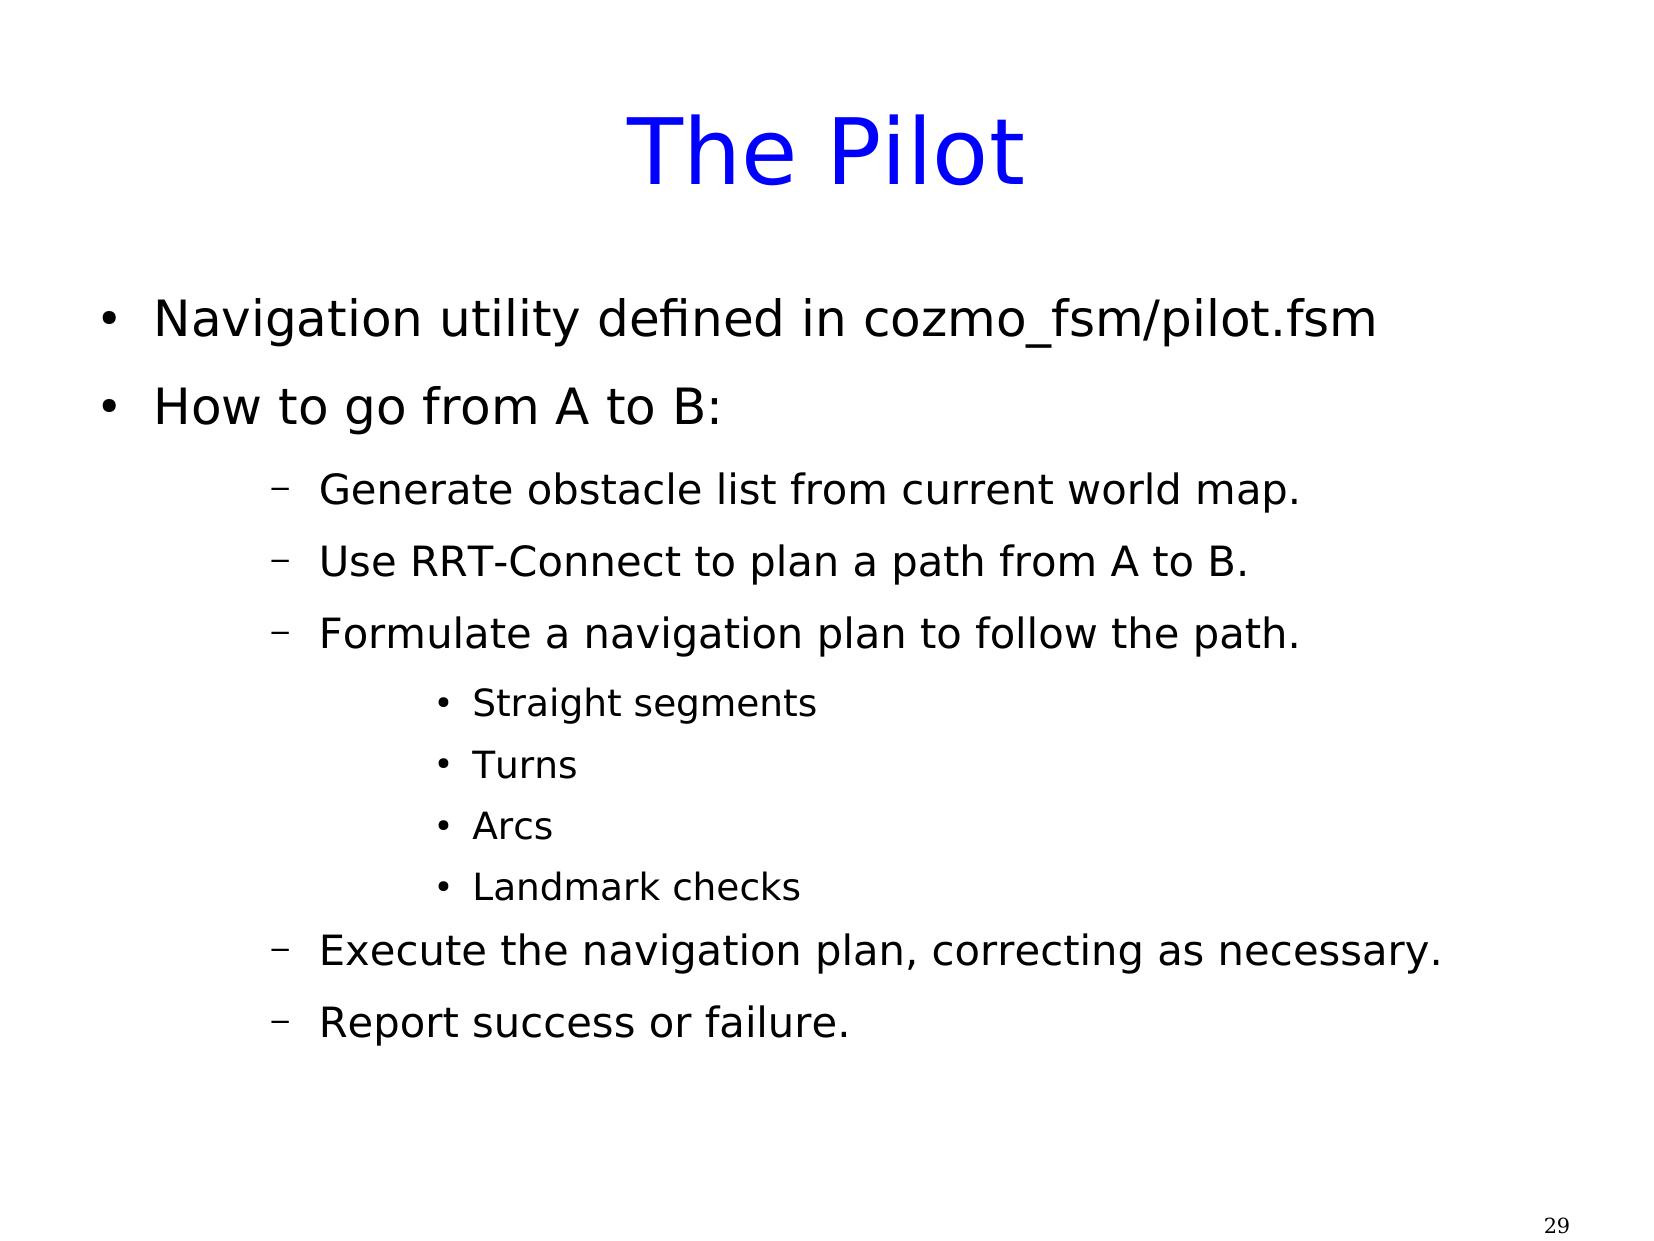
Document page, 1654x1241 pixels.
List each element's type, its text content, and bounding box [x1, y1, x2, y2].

list Navigation utility defined in cozmo_fsm/pilot.fsm How to go from A to B: Generate obstacle list from current world map. Use RRT-Connect to plan a path from A to B. Formulate a navigation plan to follow the path. Straight segments Turns Arcs Landmark checks Execute the navigation plan, correcting as necessary. Report success or failure. [82, 290, 1571, 1109]
title The Pilot [82, 49, 1571, 257]
